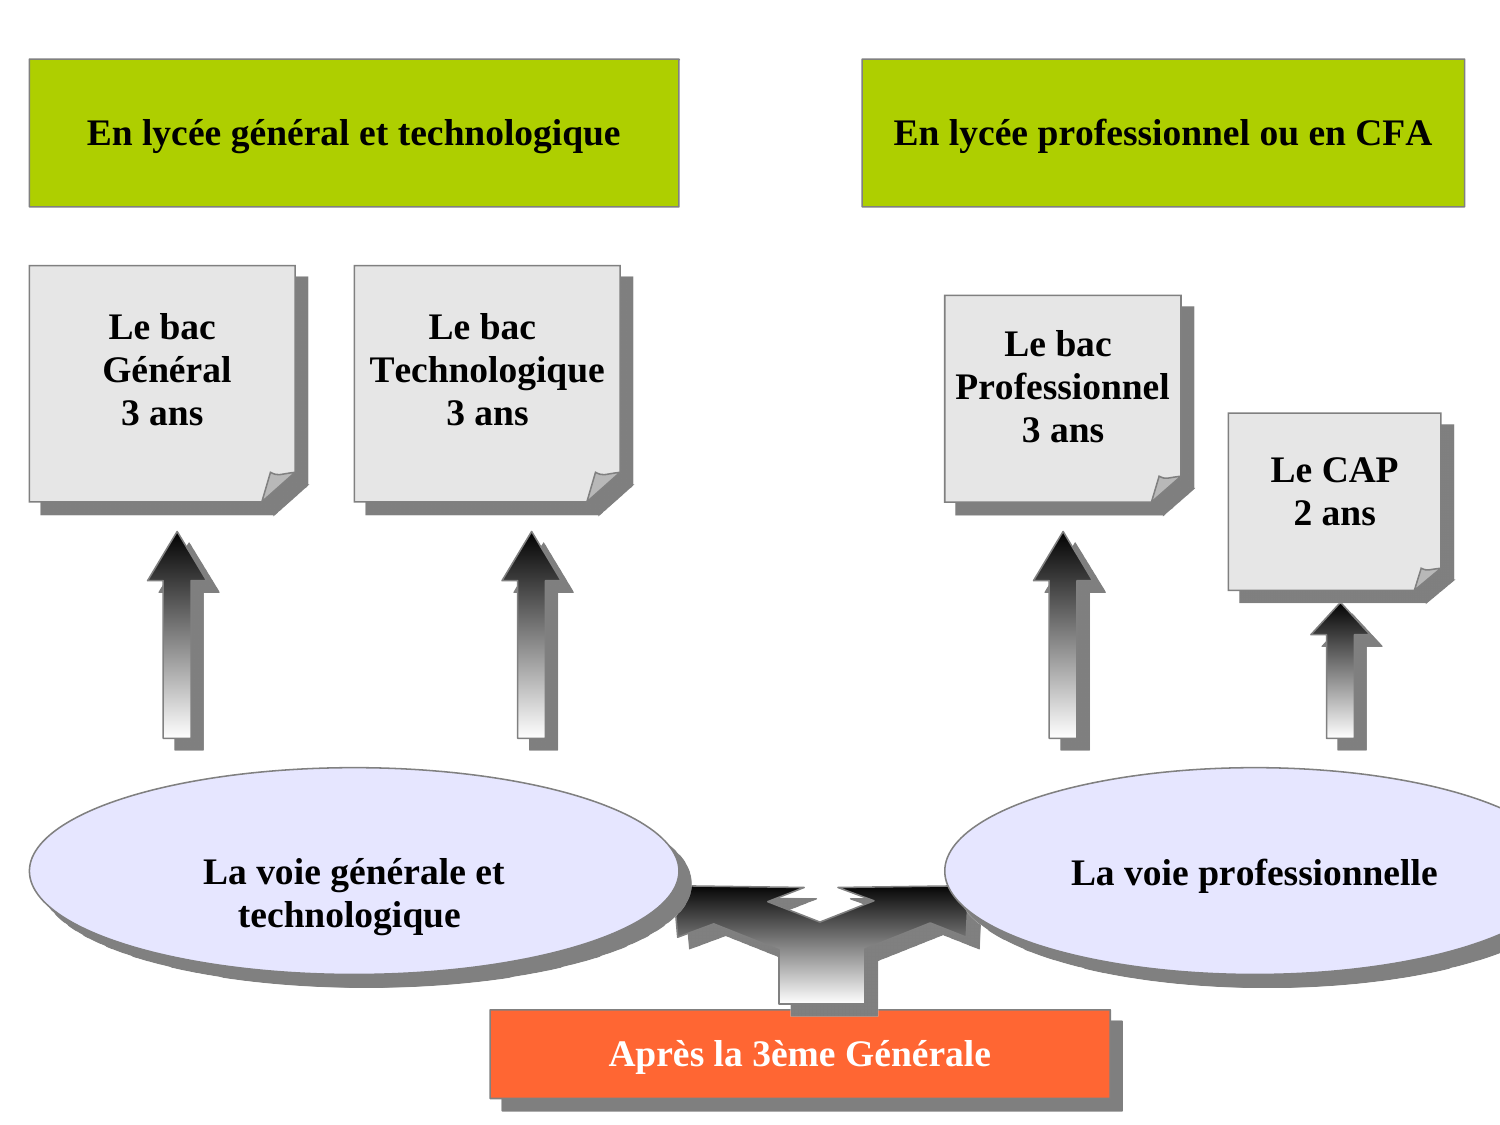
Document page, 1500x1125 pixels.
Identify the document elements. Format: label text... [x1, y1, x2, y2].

text_box En lycée professionnel ou en CFA [862, 59, 1465, 207]
text_box [673, 885, 968, 1004]
text_box La voie professionnelle [944, 767, 1500, 975]
text_box Le CAP 2 ans [1228, 413, 1441, 591]
text_box La voie générale et technologique [29, 767, 679, 975]
text_box [1310, 602, 1371, 739]
text_box [502, 531, 562, 739]
text_box Le bac Technologique 3 ans [354, 265, 621, 502]
text_box En lycée général et technologique [29, 59, 679, 207]
text_box Après la 3ème Générale [490, 1009, 1111, 1099]
text_box [147, 531, 207, 739]
text_box Le bac Professionnel 3 ans [944, 295, 1181, 503]
text_box [1033, 531, 1093, 739]
text_box Le bac Général 3 ans [29, 265, 296, 502]
